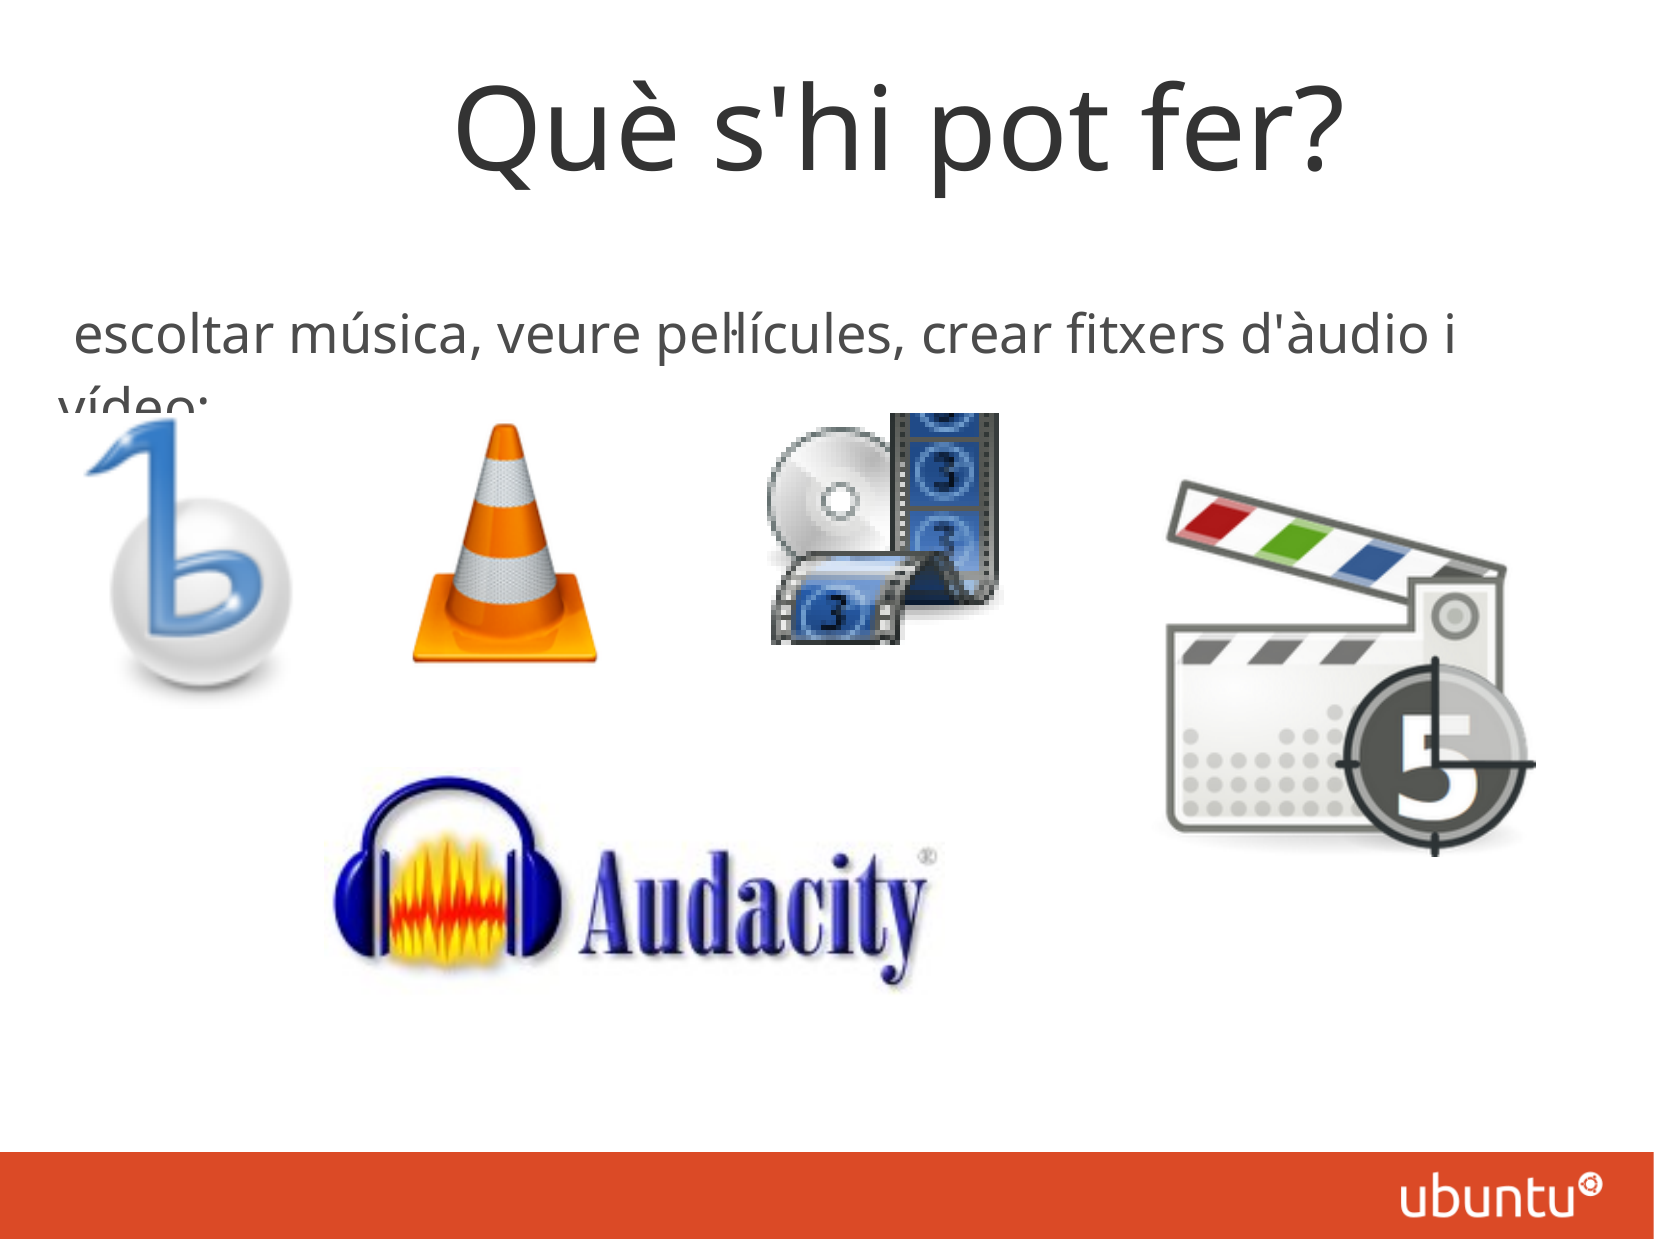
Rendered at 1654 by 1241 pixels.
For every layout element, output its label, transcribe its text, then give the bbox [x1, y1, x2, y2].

title Què s'hi pot fer? [55, 29, 1595, 237]
picture [767, 413, 1004, 650]
picture [59, 413, 325, 709]
picture [0, 1152, 1654, 1239]
picture [1151, 472, 1536, 857]
picture [324, 767, 945, 1004]
text_box escoltar música, veure peŀlícules, crear fitxers d'àudio i vídeo: [59, 295, 1625, 1133]
picture [383, 413, 621, 680]
